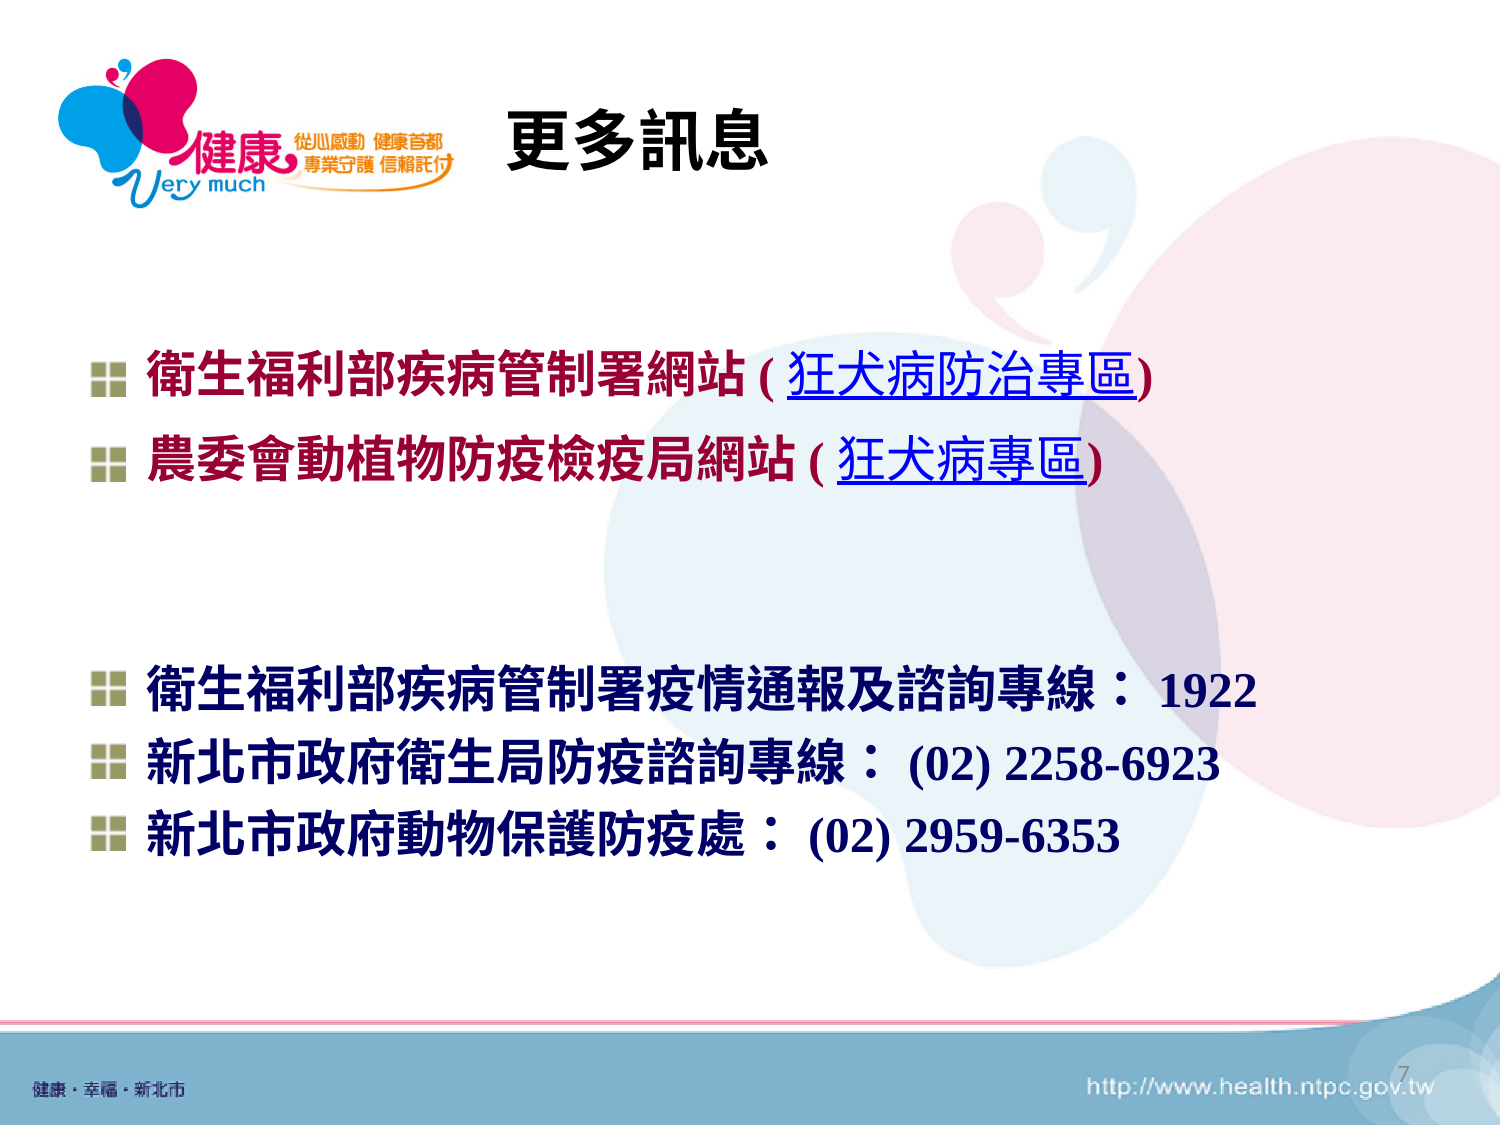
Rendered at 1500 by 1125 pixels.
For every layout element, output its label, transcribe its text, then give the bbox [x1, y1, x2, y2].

picture [0, 0, 1500, 1125]
list 衛生福利部疾病管制署網站(狂犬病防治專區) 農委會動植物防疫檢疫局網站(狂犬病專區) 衛生福利部疾病管制署疫情通報及諮詢專線：1922 新北市政府衛生局防疫諮詢專線：(02) 2258-6923 新北市政府動物保護防疫處：(02) 2959-6353 [75, 262, 1426, 1005]
title 更多訊息 [490, 45, 1425, 233]
